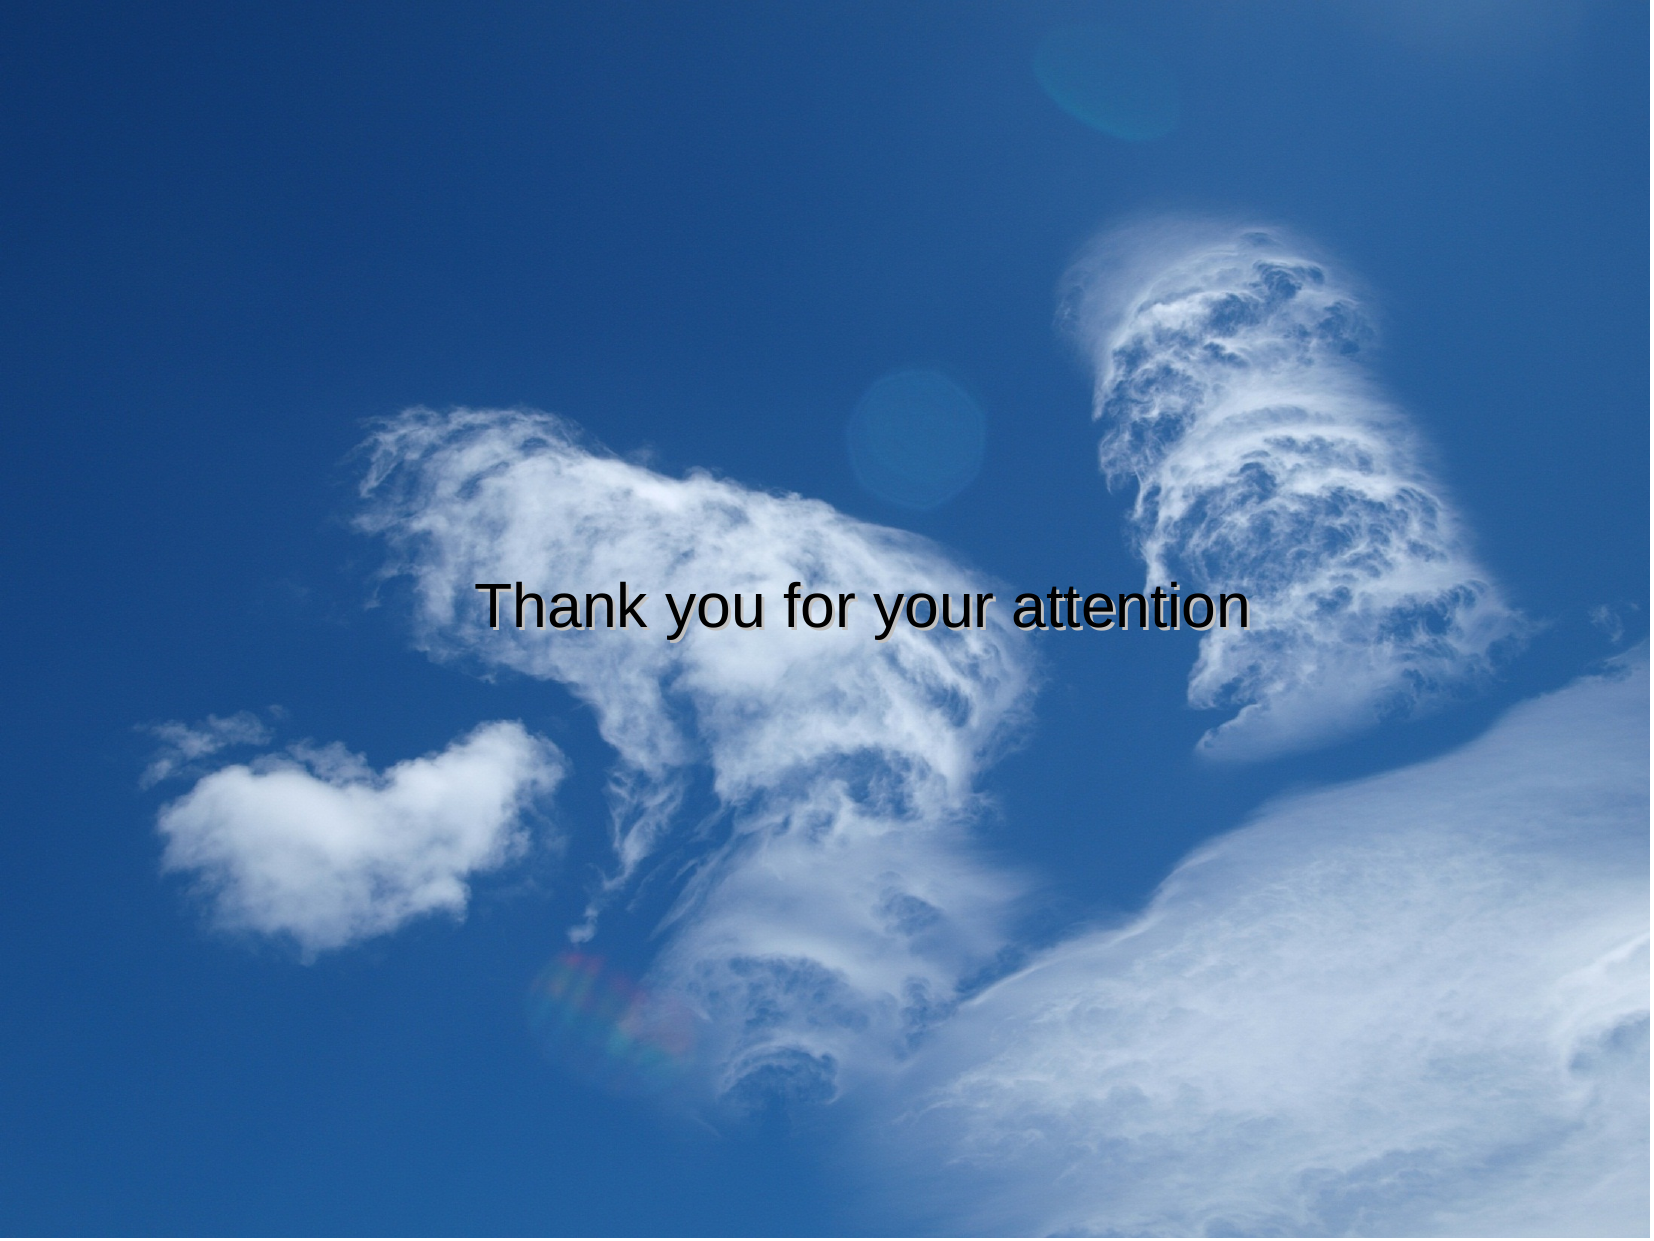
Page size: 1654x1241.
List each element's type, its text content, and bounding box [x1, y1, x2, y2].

text_box Thank you for your attention [186, 555, 1541, 774]
picture [0, 0, 1650, 1238]
